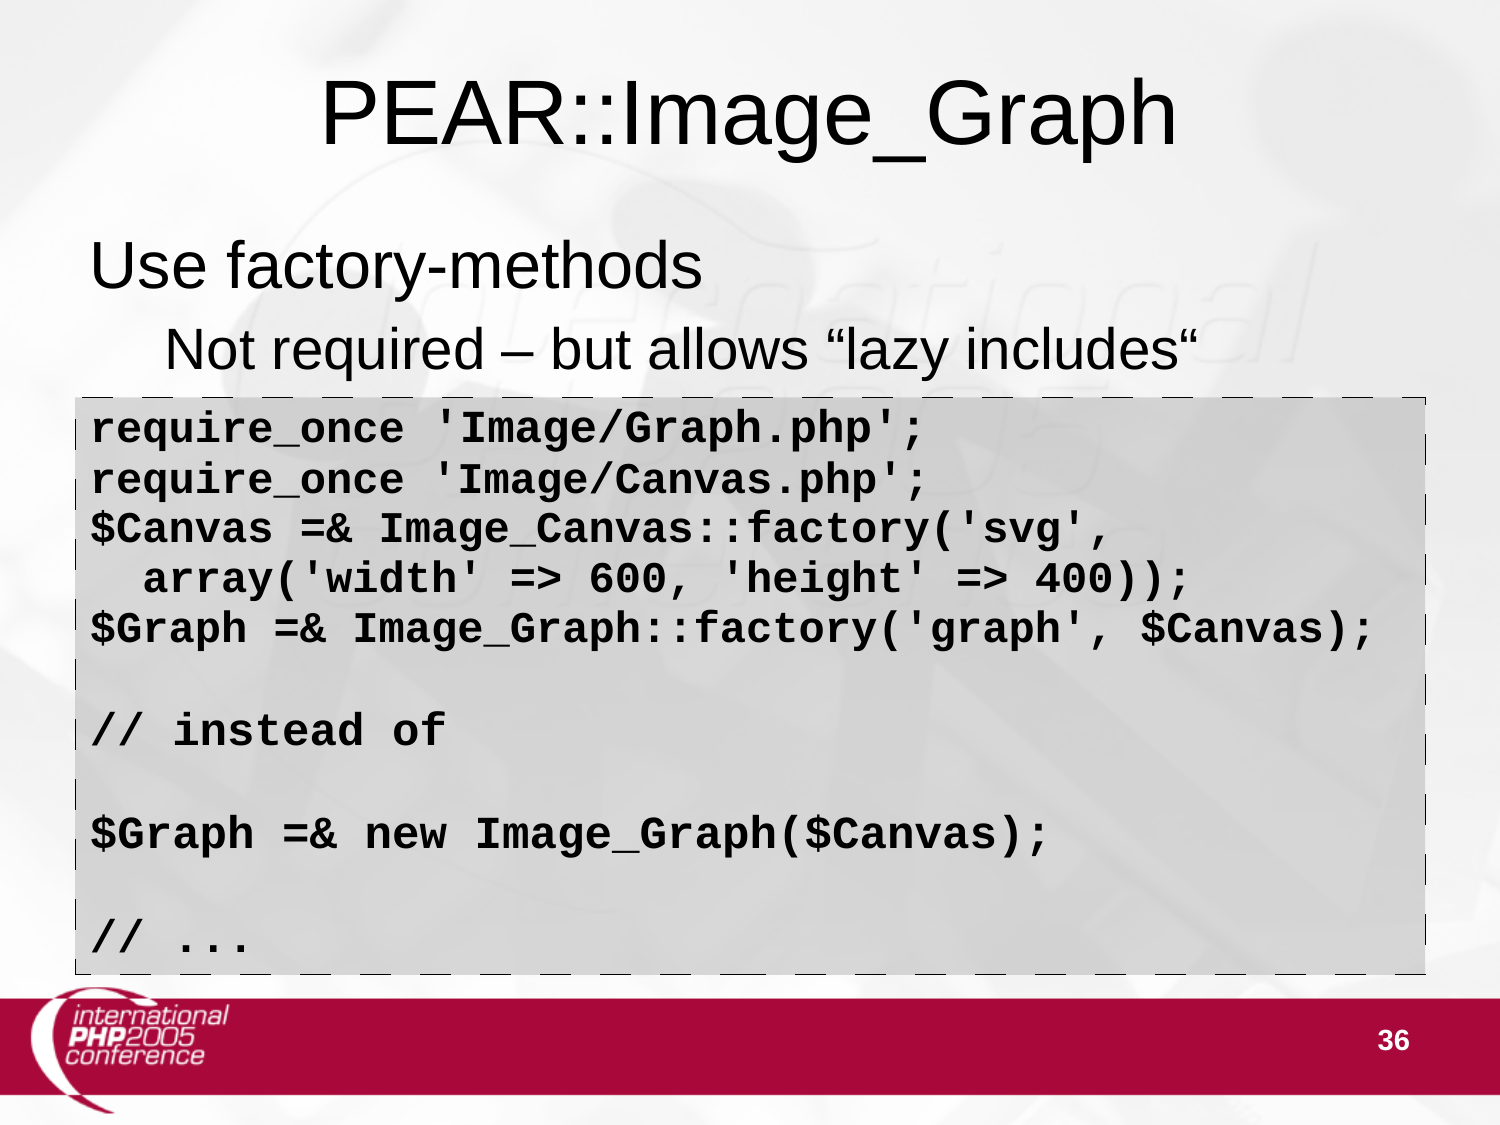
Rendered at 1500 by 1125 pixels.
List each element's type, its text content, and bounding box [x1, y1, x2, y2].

list require_once 'Image/Graph.php'; require_once 'Image/Canvas.php'; $Canvas =& Image_Canvas::factory('svg', array('width' => 600, 'height' => 400)); $Graph =& Image_Graph::factory('graph', $Canvas); // instead of $Graph =& new Image_Graph($Canvas); // ... [75, 397, 1426, 975]
list Use factory-methods Not required – but allows “lazy includes“ [75, 220, 1426, 397]
title PEAR::Image_Graph [75, 18, 1426, 207]
picture [0, 0, 1500, 1125]
